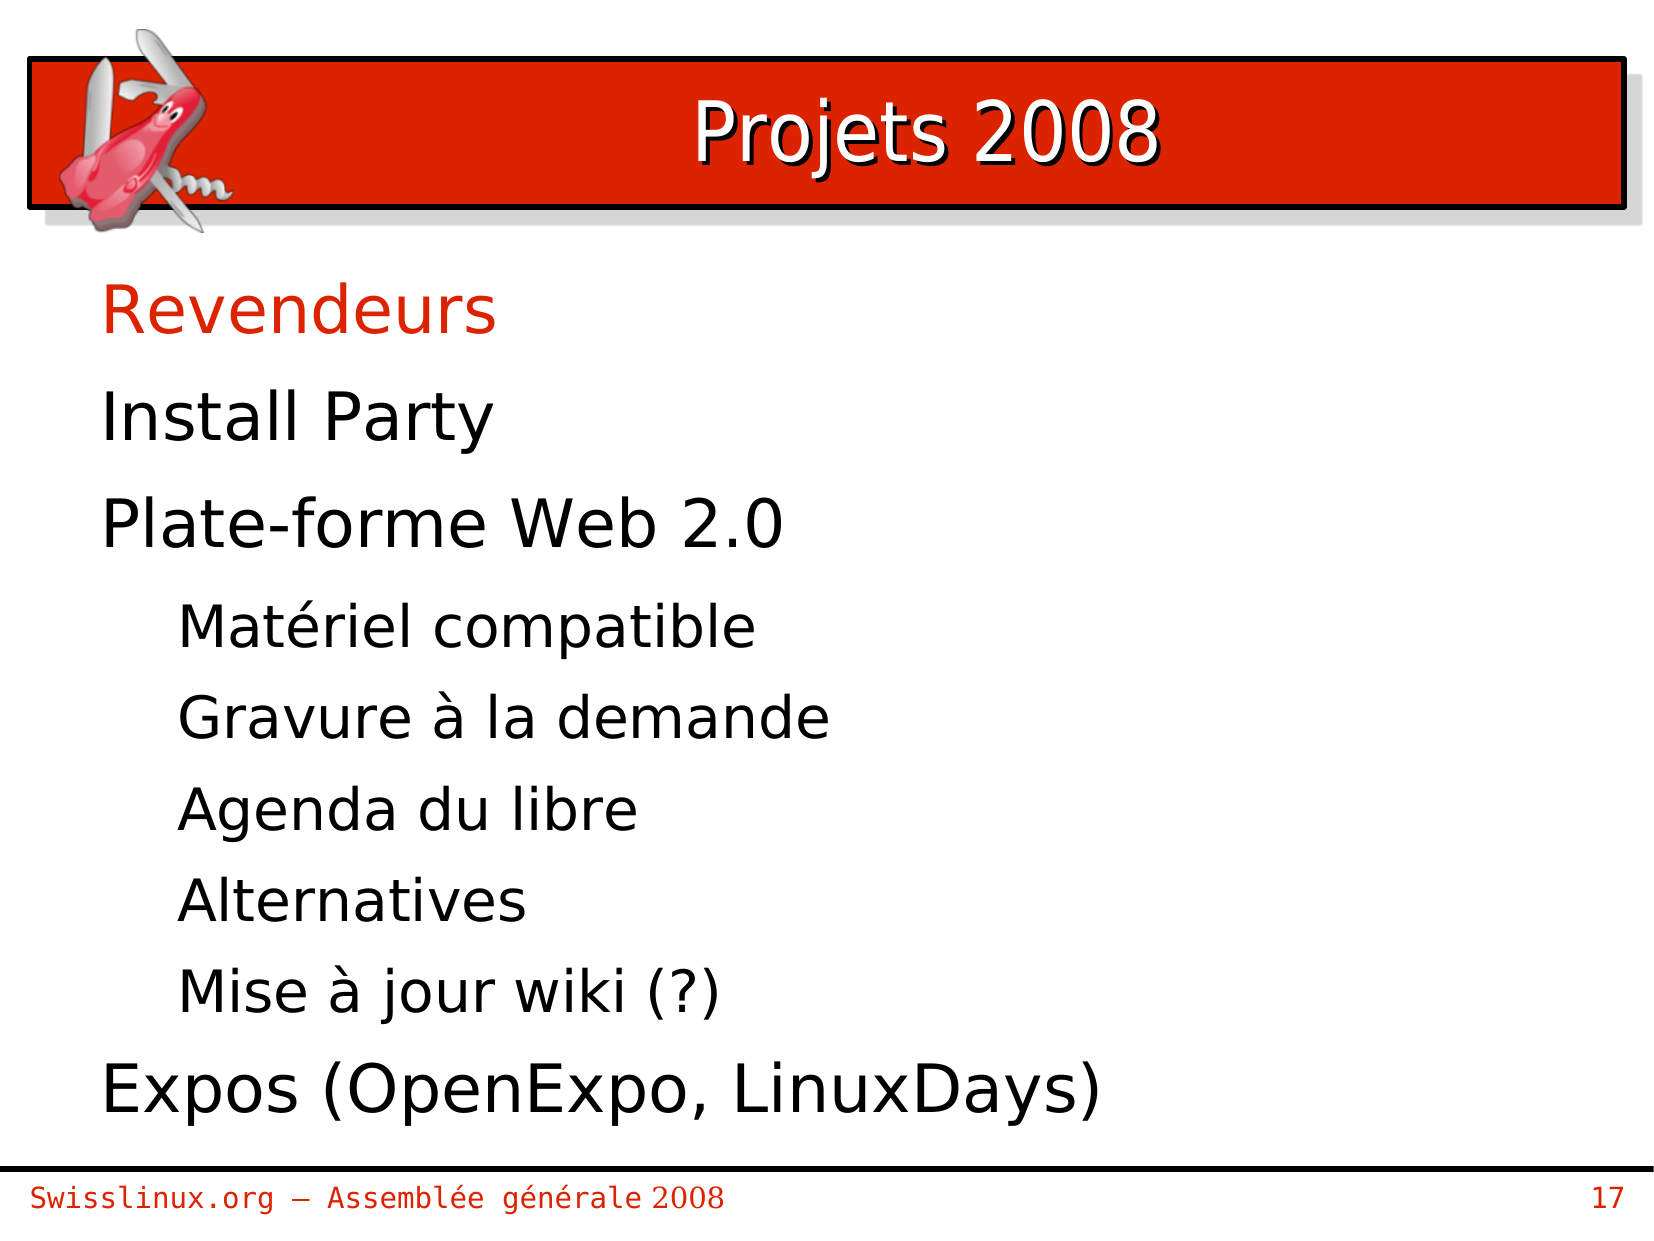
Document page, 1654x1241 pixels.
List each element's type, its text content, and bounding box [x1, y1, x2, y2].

title Projets 2008 [259, 84, 1595, 182]
list Revendeurs Install Party Plate-forme Web 2.0 Matériel compatible Gravure à la demande Agenda du libre Alternatives Mise à jour wiki (?) Expos (OpenExpo, LinuxDays) [82, 271, 1571, 1128]
picture [59, 29, 234, 233]
